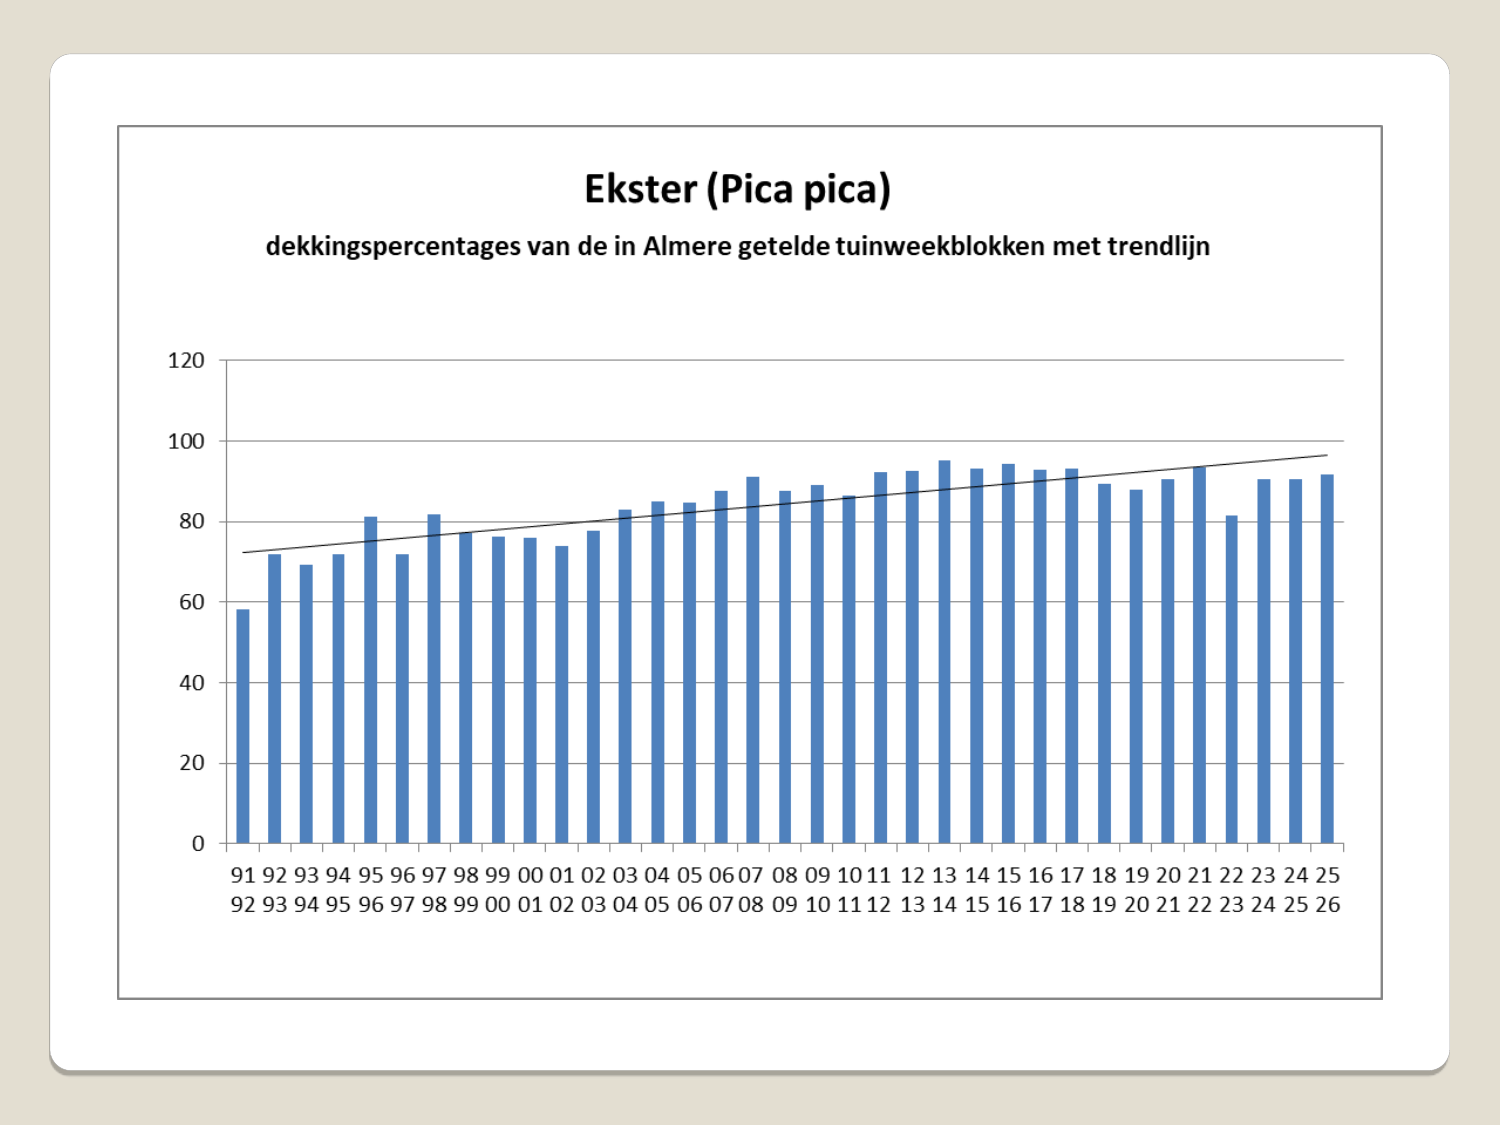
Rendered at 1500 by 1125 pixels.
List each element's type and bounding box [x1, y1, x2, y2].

picture [117, 125, 1383, 1000]
